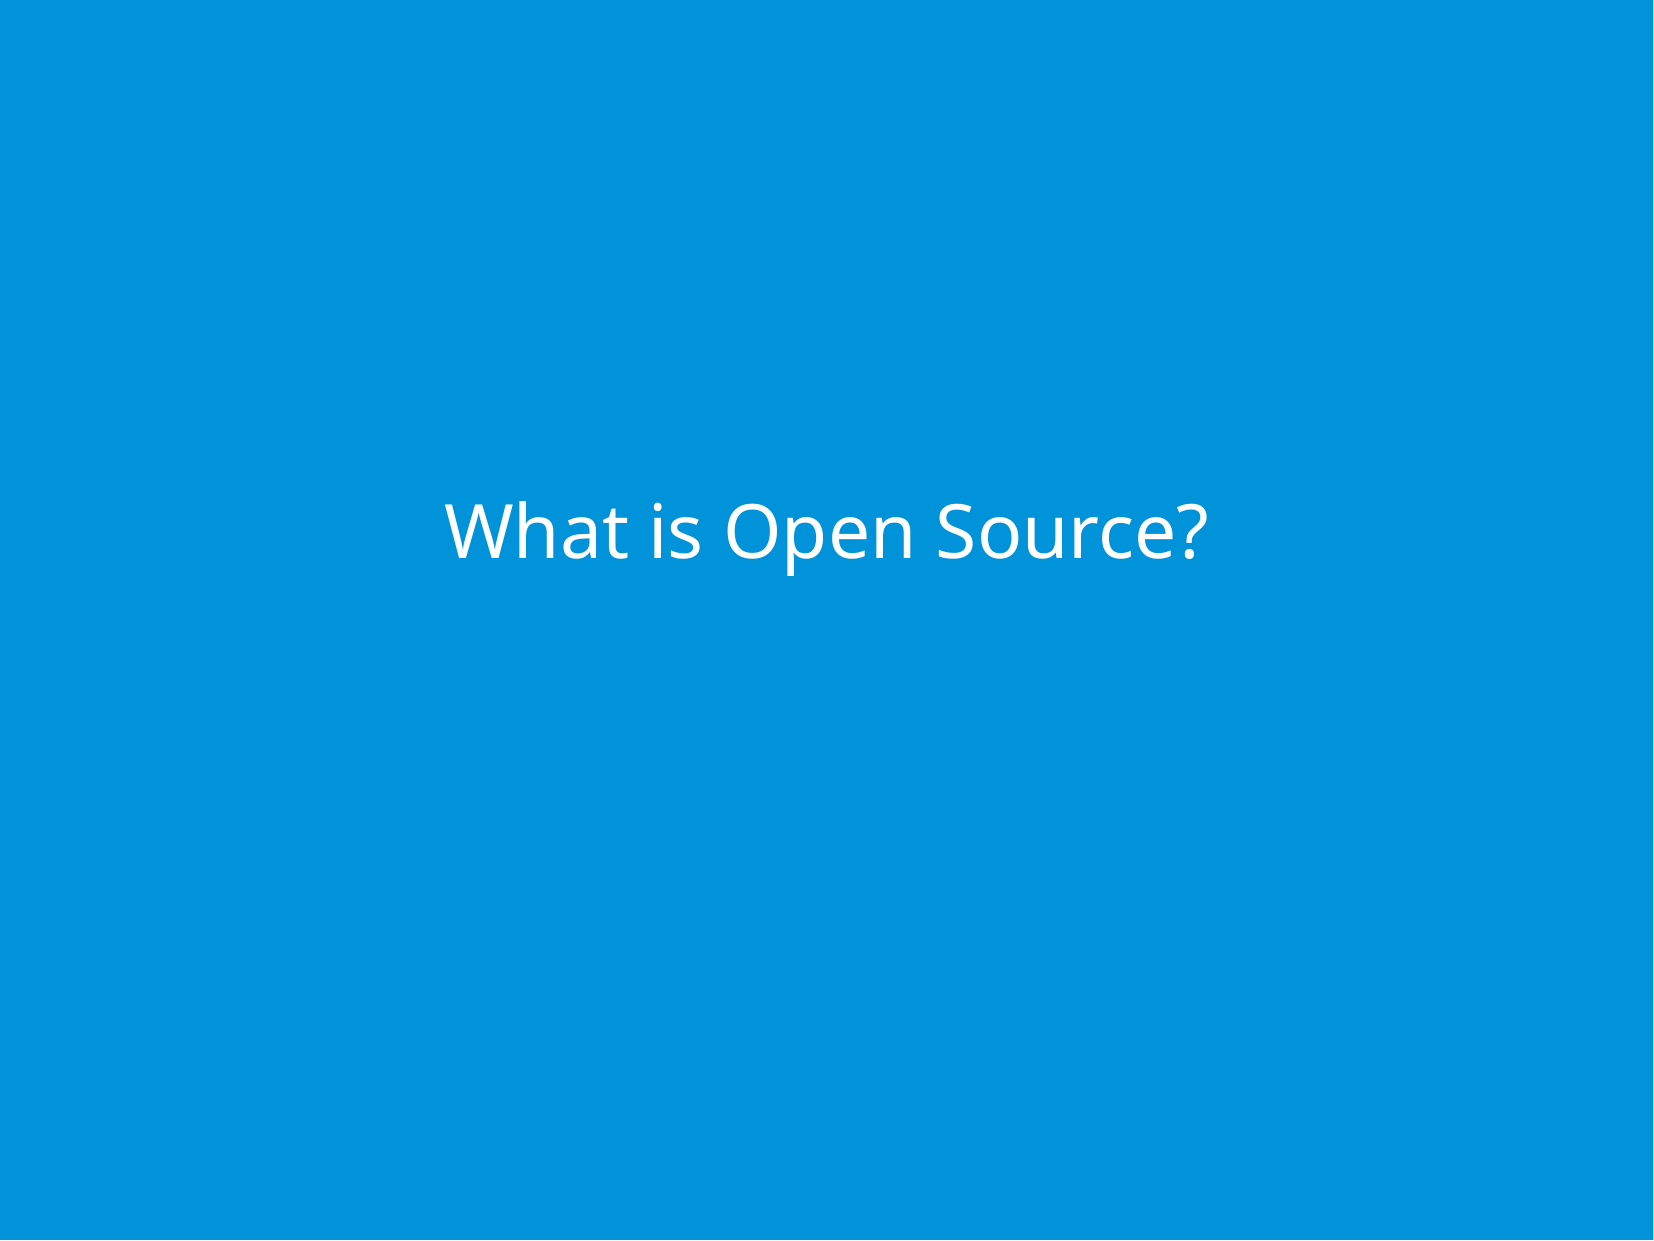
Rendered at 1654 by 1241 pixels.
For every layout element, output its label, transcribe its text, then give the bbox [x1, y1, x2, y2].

subtitle What is Open Source? [82, 49, 1571, 1010]
